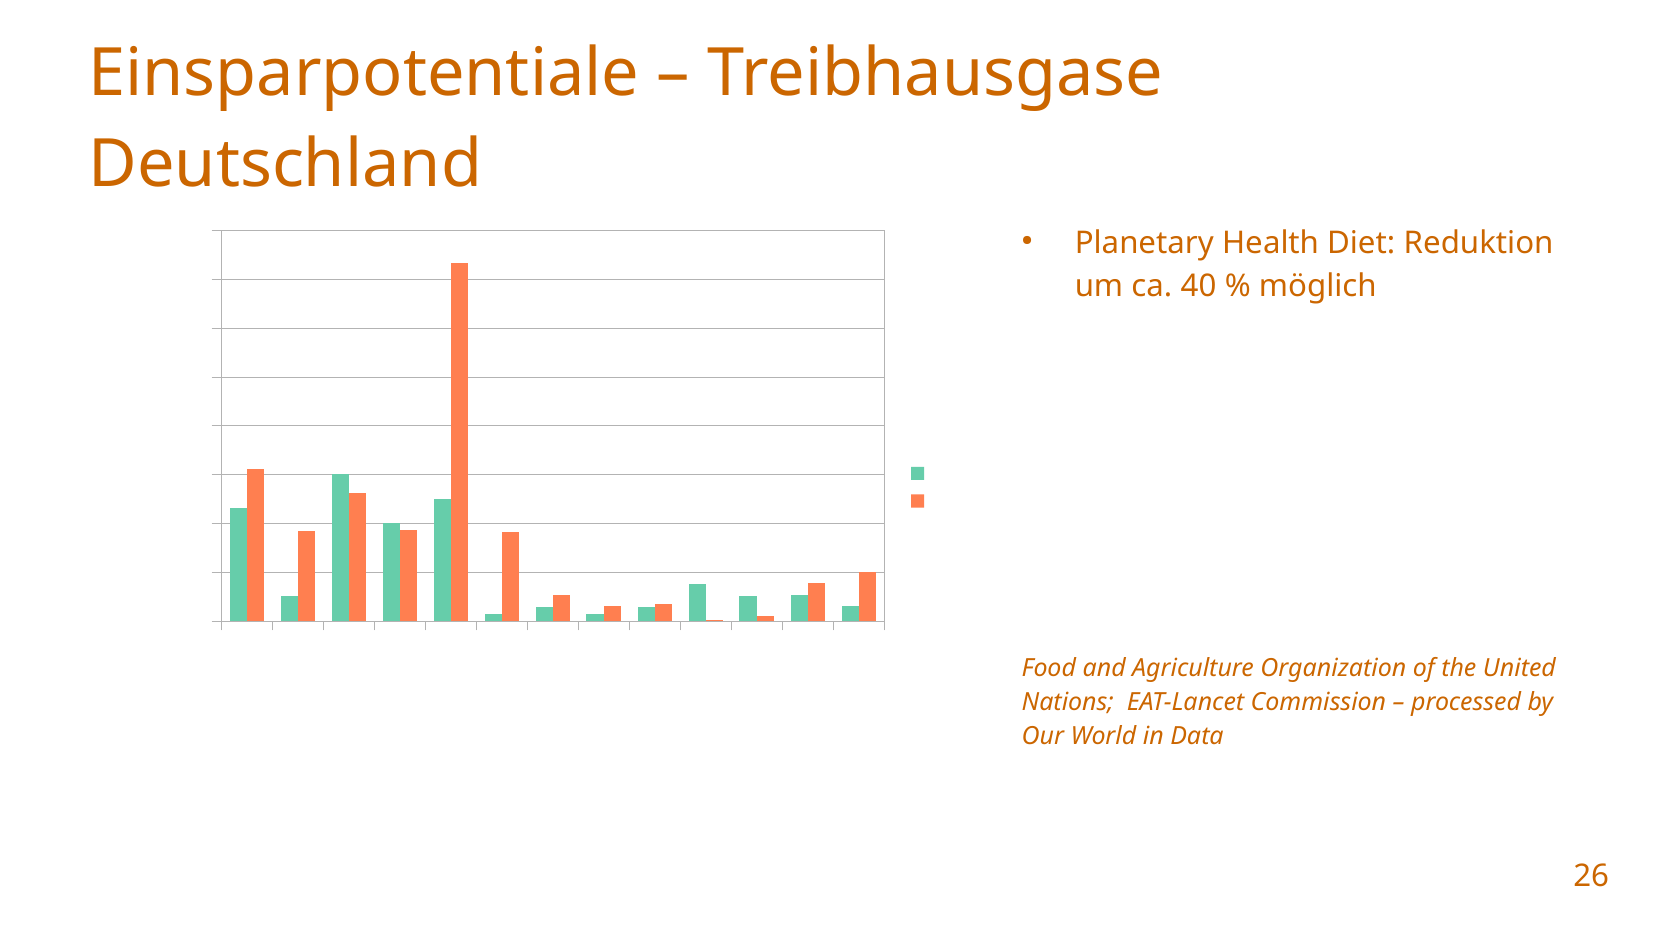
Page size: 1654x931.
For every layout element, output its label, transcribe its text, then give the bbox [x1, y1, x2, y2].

list Food and Agriculture Organization of the United Nations; EAT-Lancet Commission – processed by Our World in Data [1021, 688, 1565, 757]
title Einsparpotentiale – Treibhausgase Deutschland [88, 37, 1489, 193]
picture [88, 206, 1083, 768]
list Planetary Health Diet: Reduktion um ca. 40 % möglich [1003, 147, 1571, 688]
